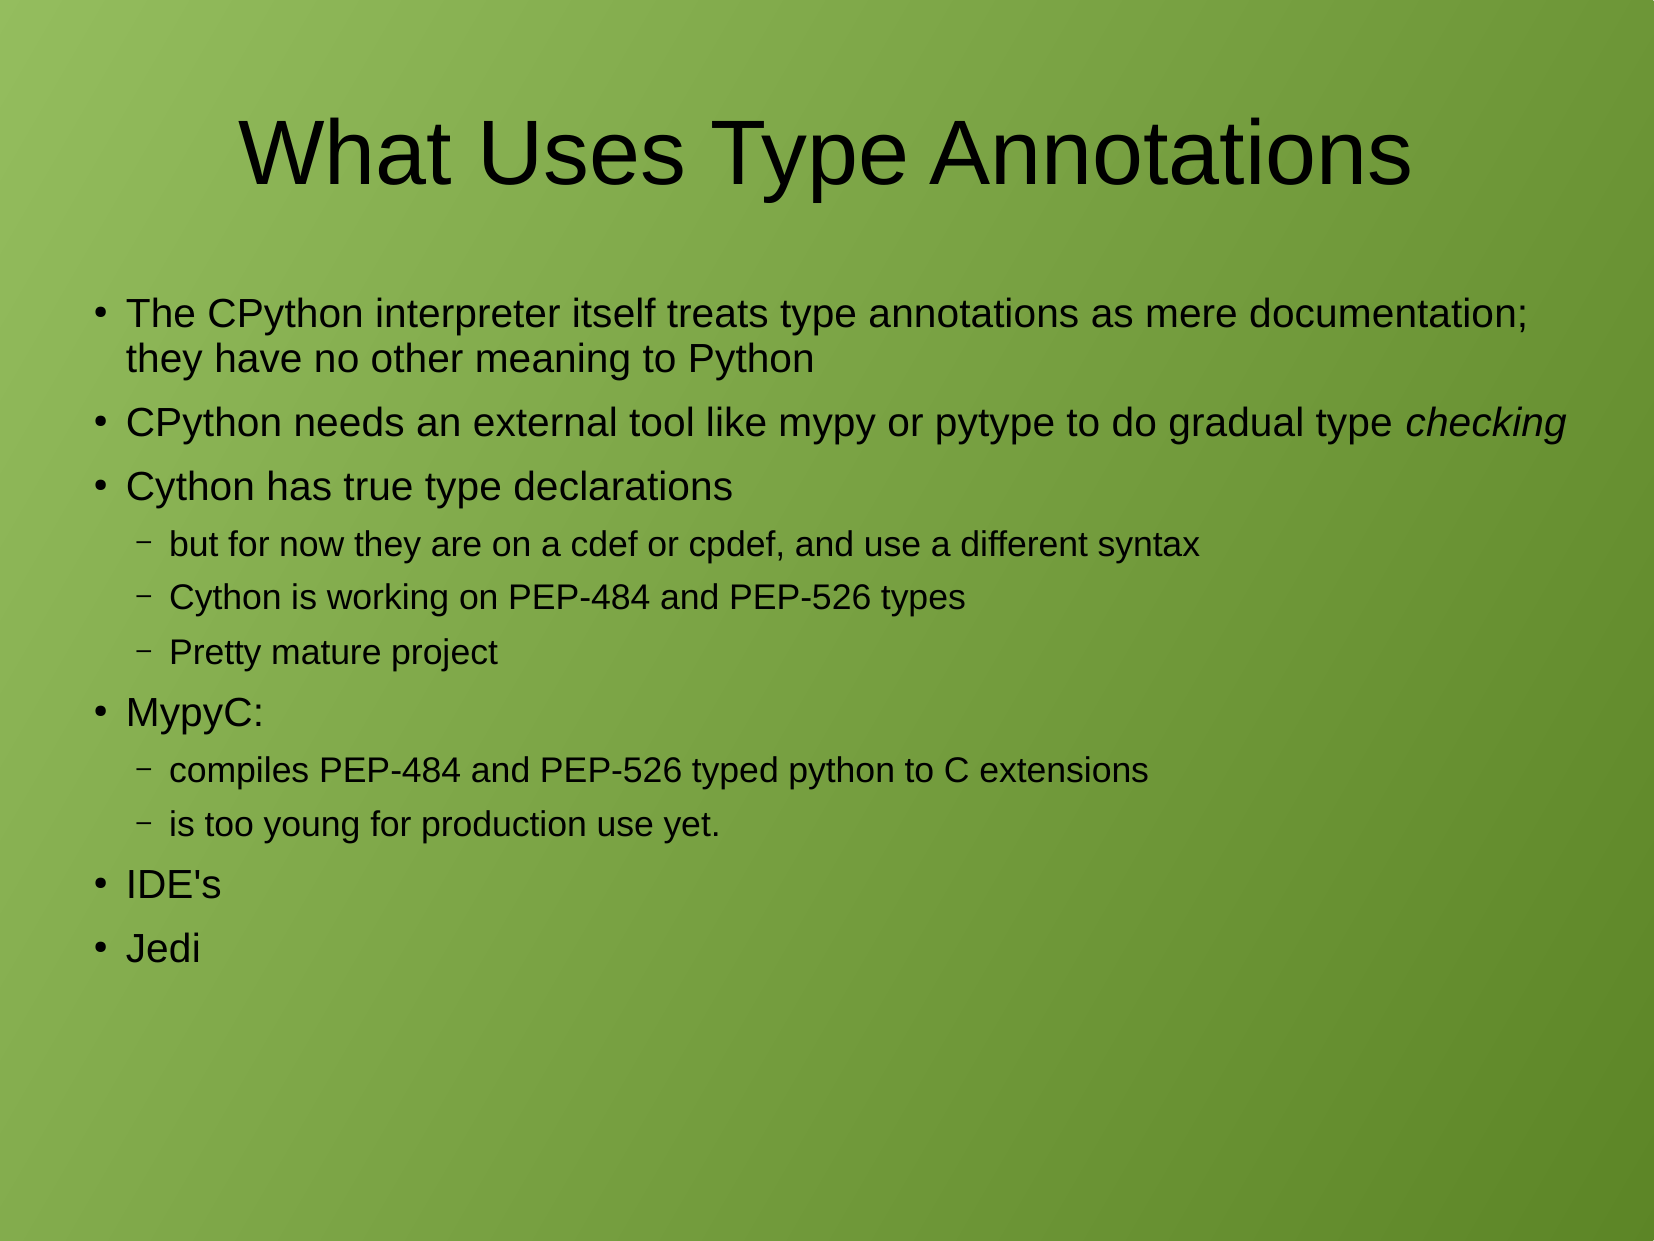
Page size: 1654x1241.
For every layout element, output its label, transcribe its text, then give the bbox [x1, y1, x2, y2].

title What Uses Type Annotations [82, 49, 1571, 257]
list The CPython interpreter itself treats type annotations as mere documentation; they have no other meaning to Python CPython needs an external tool like mypy or pytype to do gradual type checking Cython has true type declarations but for now they are on a cdef or cpdef, and use a different syntax Cython is working on PEP-484 and PEP-526 types Pretty mature project MypyC: compiles PEP-484 and PEP-526 typed python to C extensions is too young for production use yet. IDE's Jedi [82, 290, 1571, 1010]
